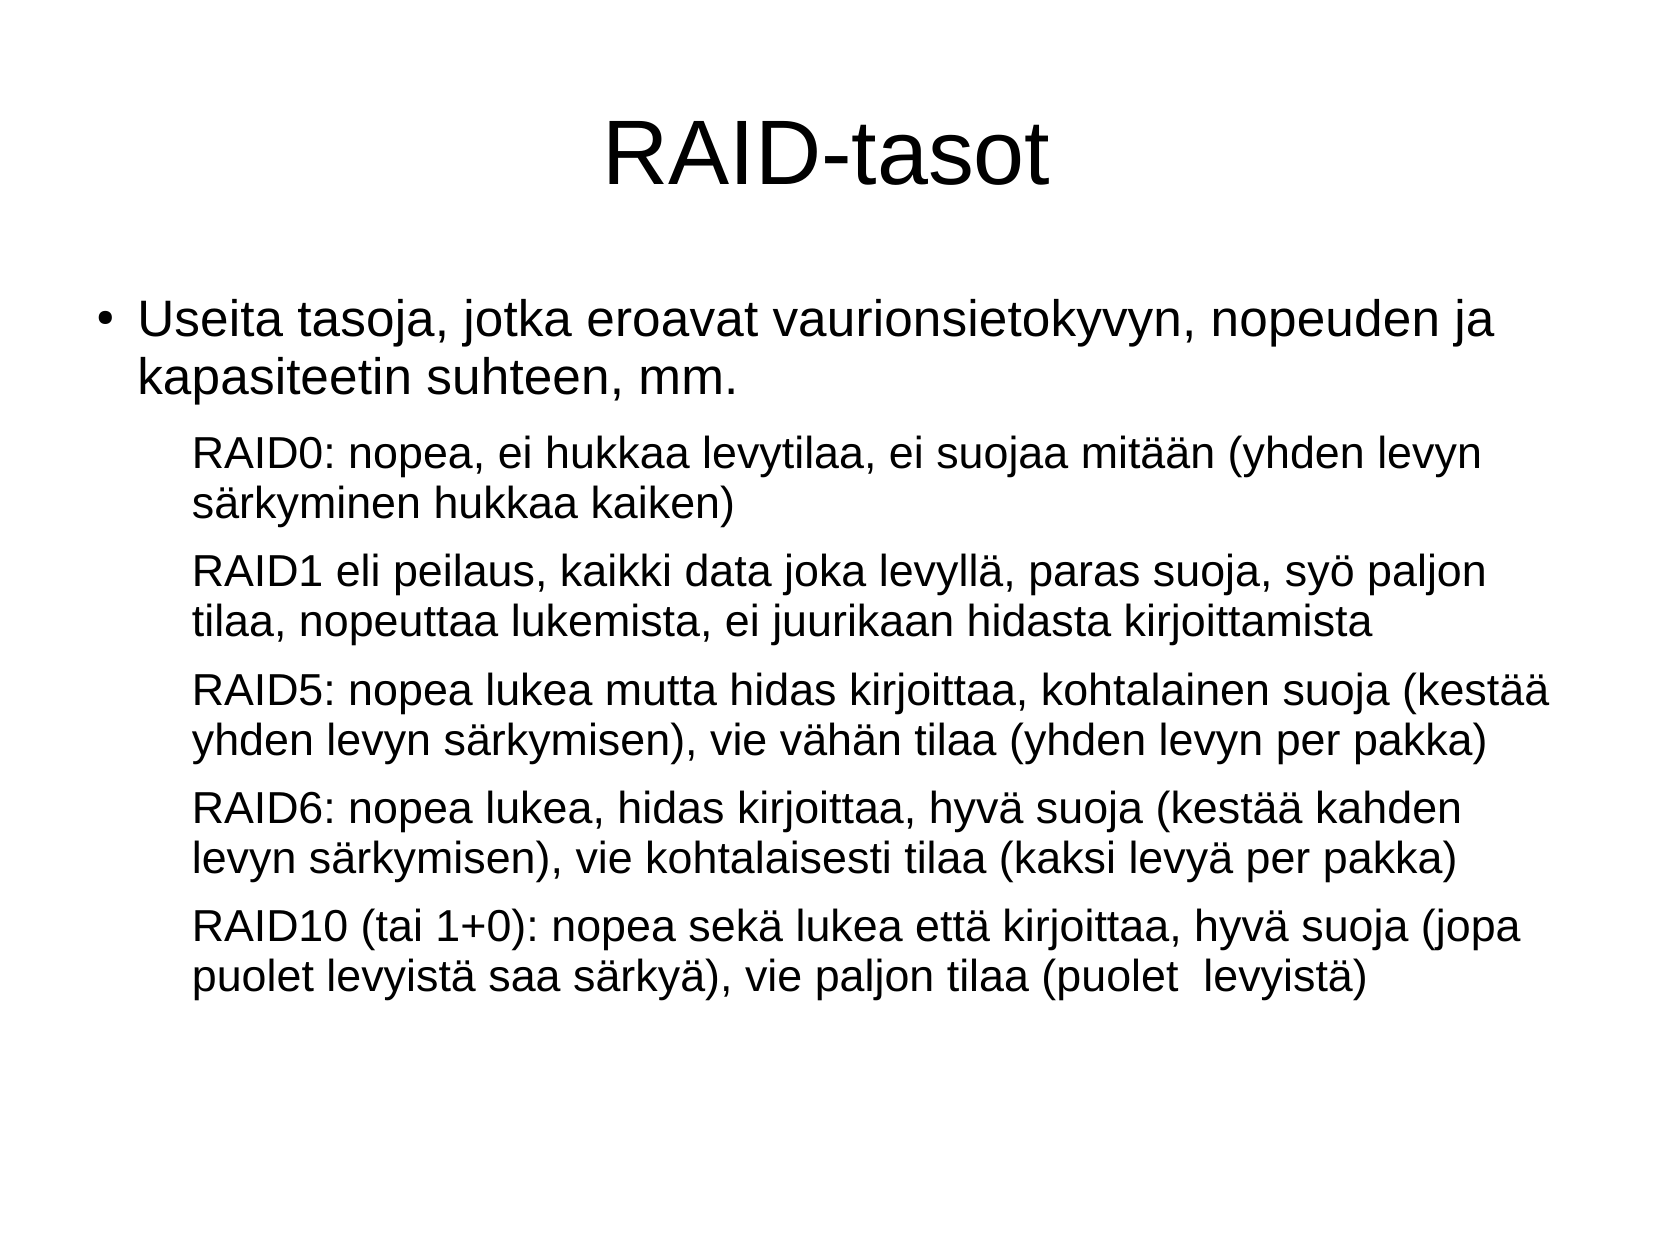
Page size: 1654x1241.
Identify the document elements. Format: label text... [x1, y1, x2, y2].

list Useita tasoja, jotka eroavat vaurionsietokyvyn, nopeuden ja kapasiteetin suhteen, mm. RAID0: nopea, ei hukkaa levytilaa, ei suojaa mitään (yhden levyn särkyminen hukkaa kaiken) RAID1 eli peilaus, kaikki data joka levyllä, paras suoja, syö paljon tilaa, nopeuttaa lukemista, ei juurikaan hidasta kirjoittamista RAID5: nopea lukea mutta hidas kirjoittaa, kohtalainen suoja (kestää yhden levyn särkymisen), vie vähän tilaa (yhden levyn per pakka) RAID6: nopea lukea, hidas kirjoittaa, hyvä suoja (kestää kahden levyn särkymisen), vie kohtalaisesti tilaa (kaksi levyä per pakka) RAID10 (tai 1+0): nopea sekä lukea että kirjoittaa, hyvä suoja (jopa puolet levyistä saa särkyä), vie paljon tilaa (puolet levyistä) [82, 290, 1571, 1010]
title RAID-tasot [82, 49, 1571, 257]
